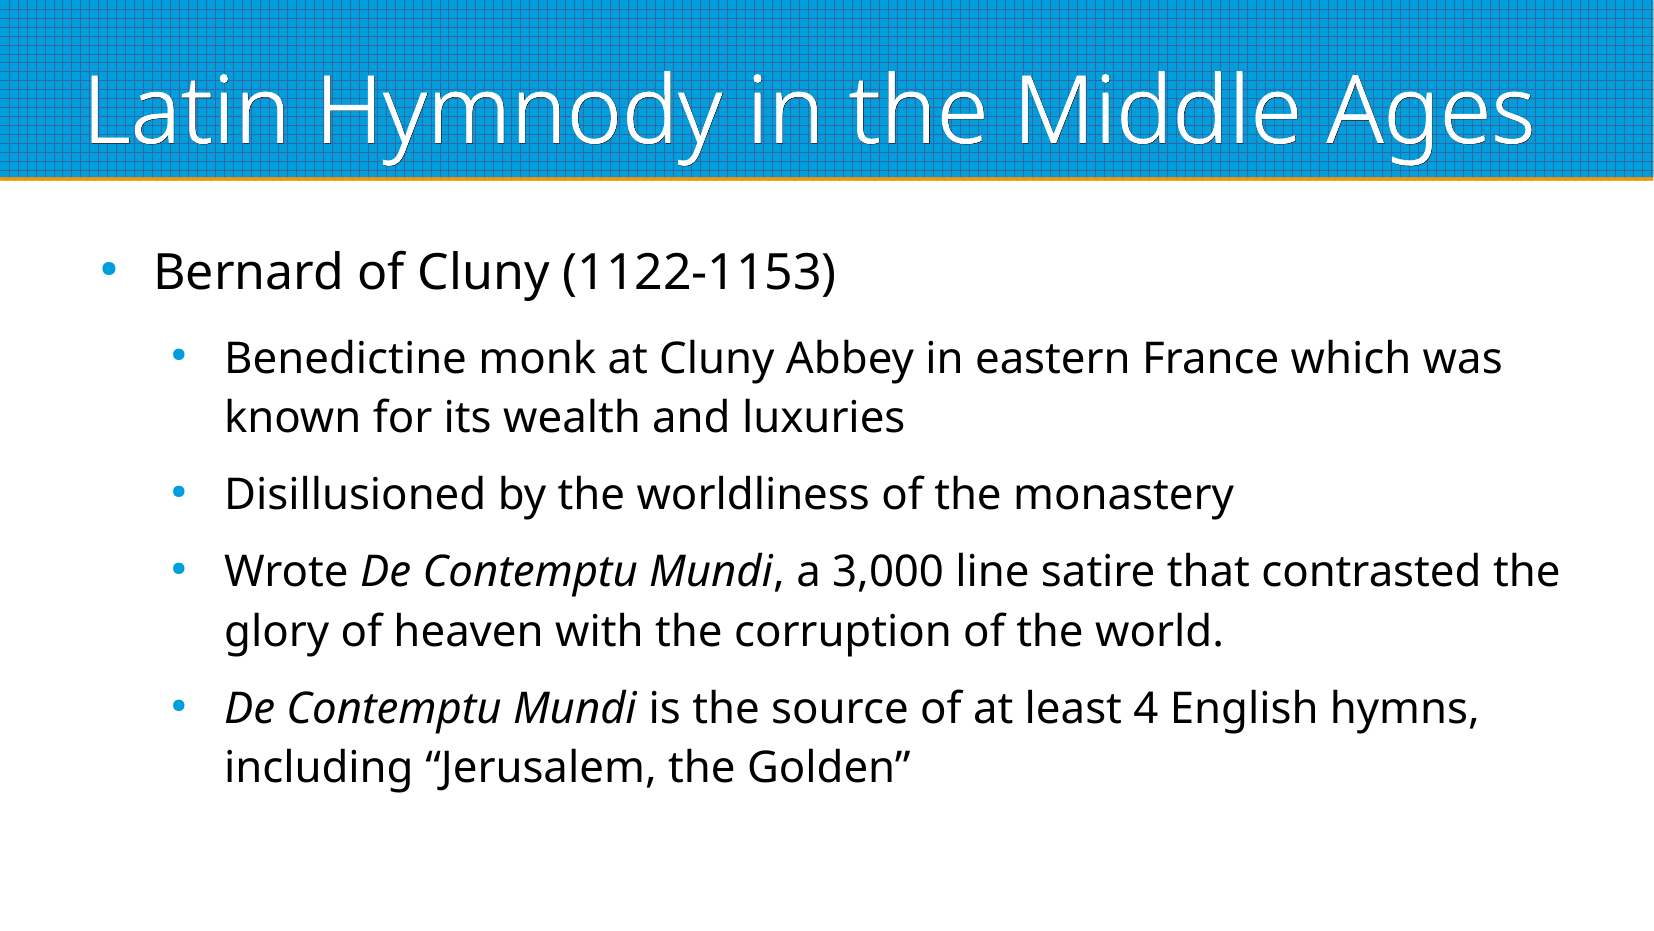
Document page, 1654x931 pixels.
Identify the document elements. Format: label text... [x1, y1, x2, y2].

list Bernard of Cluny (1122-1153) Benedictine monk at Cluny Abbey in eastern France which was known for its wealth and luxuries Disillusioned by the worldliness of the monastery Wrote De Contemptu Mundi, a 3,000 line satire that contrasted the glory of heaven with the corruption of the world. De Contemptu Mundi is the source of at least 4 English hymns, including “Jerusalem, the Golden” [82, 236, 1613, 863]
title Latin Hymnody in the Middle Ages [82, 14, 1571, 171]
